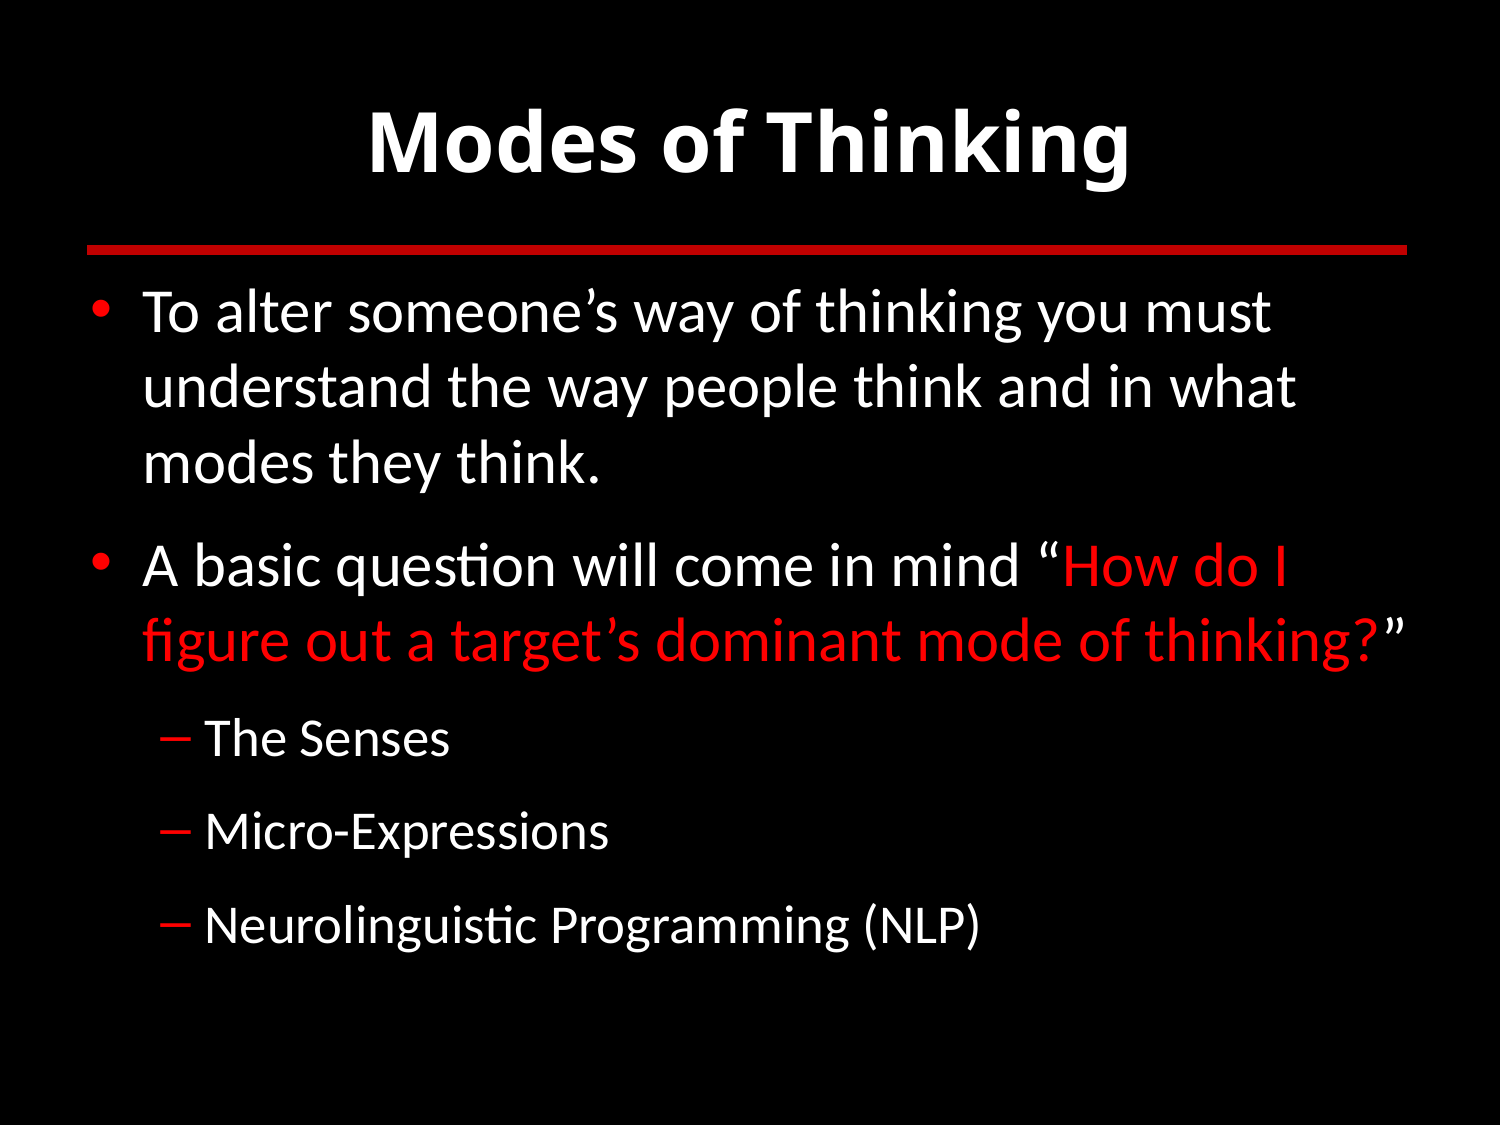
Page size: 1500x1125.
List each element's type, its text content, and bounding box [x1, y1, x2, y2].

title Modes of Thinking [75, 45, 1425, 233]
list To alter someone’s way of thinking you must understand the way people think and in what modes they think. A basic question will come in mind “How do I figure out a target’s dominant mode of thinking?” The Senses Micro-Expressions Neurolinguistic Programming (NLP) [75, 262, 1425, 1005]
